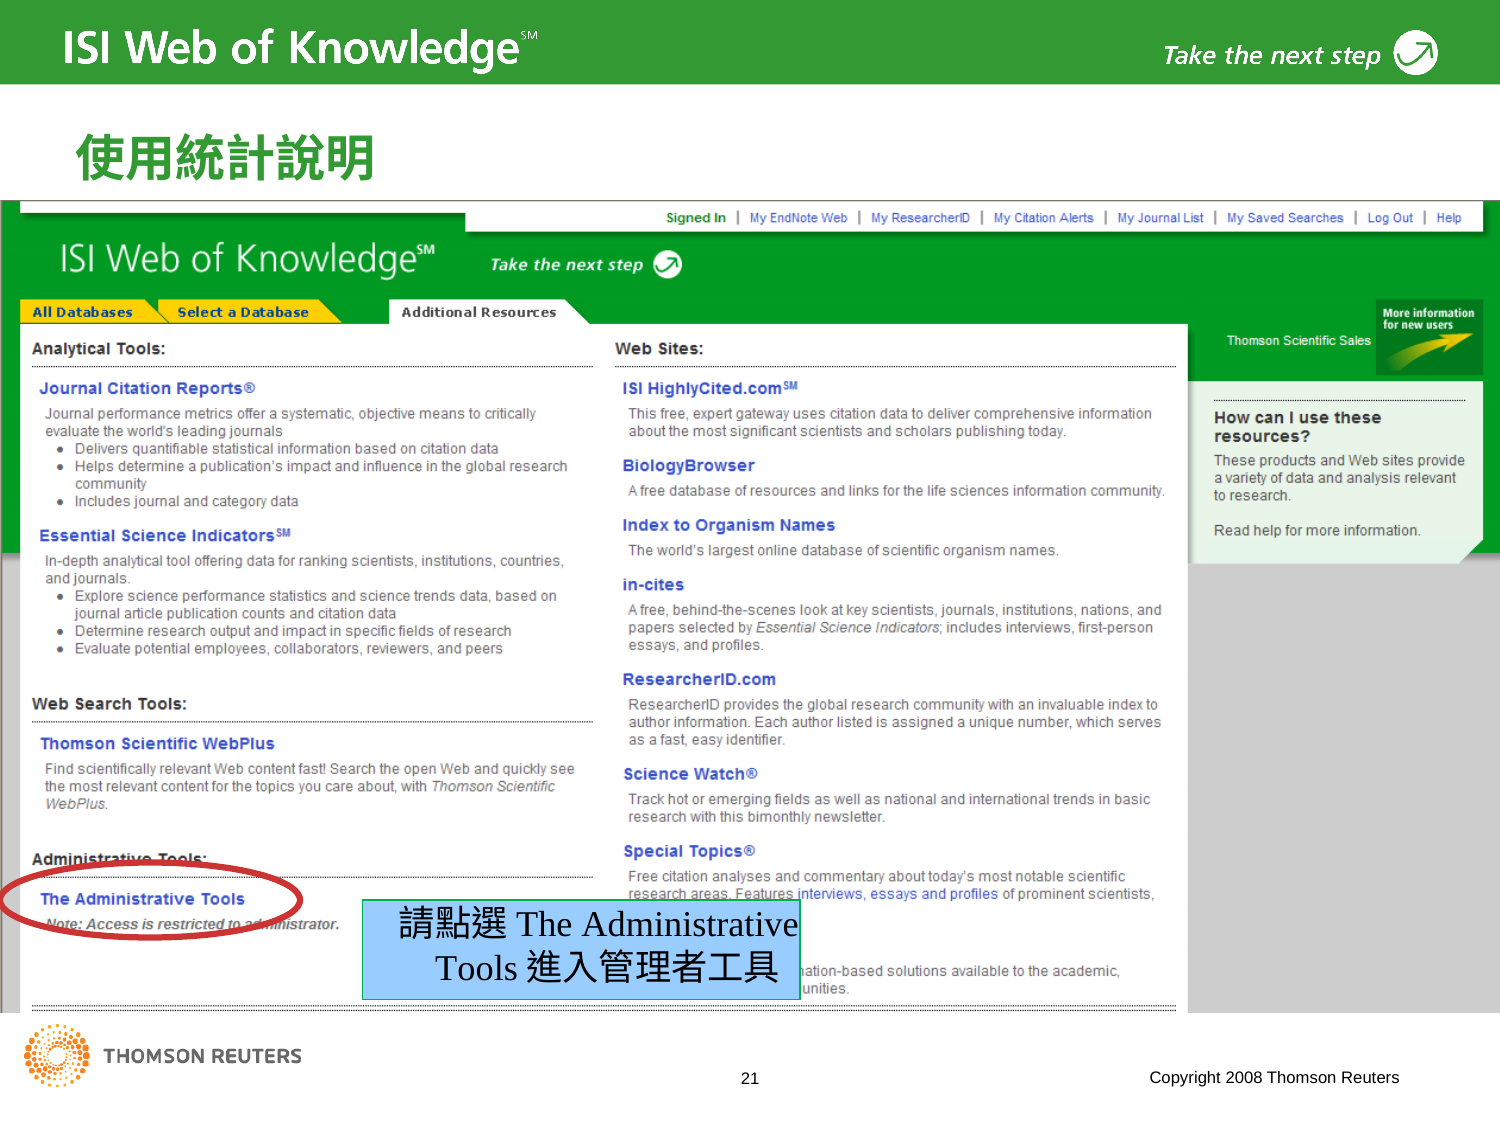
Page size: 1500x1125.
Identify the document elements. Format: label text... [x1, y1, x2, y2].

title 使用統計說明 [75, 111, 1426, 187]
picture [4, 866, 296, 934]
picture [0, 200, 1500, 1013]
list 請點選The Administrative Tools進入管理者工具 [362, 900, 800, 1000]
